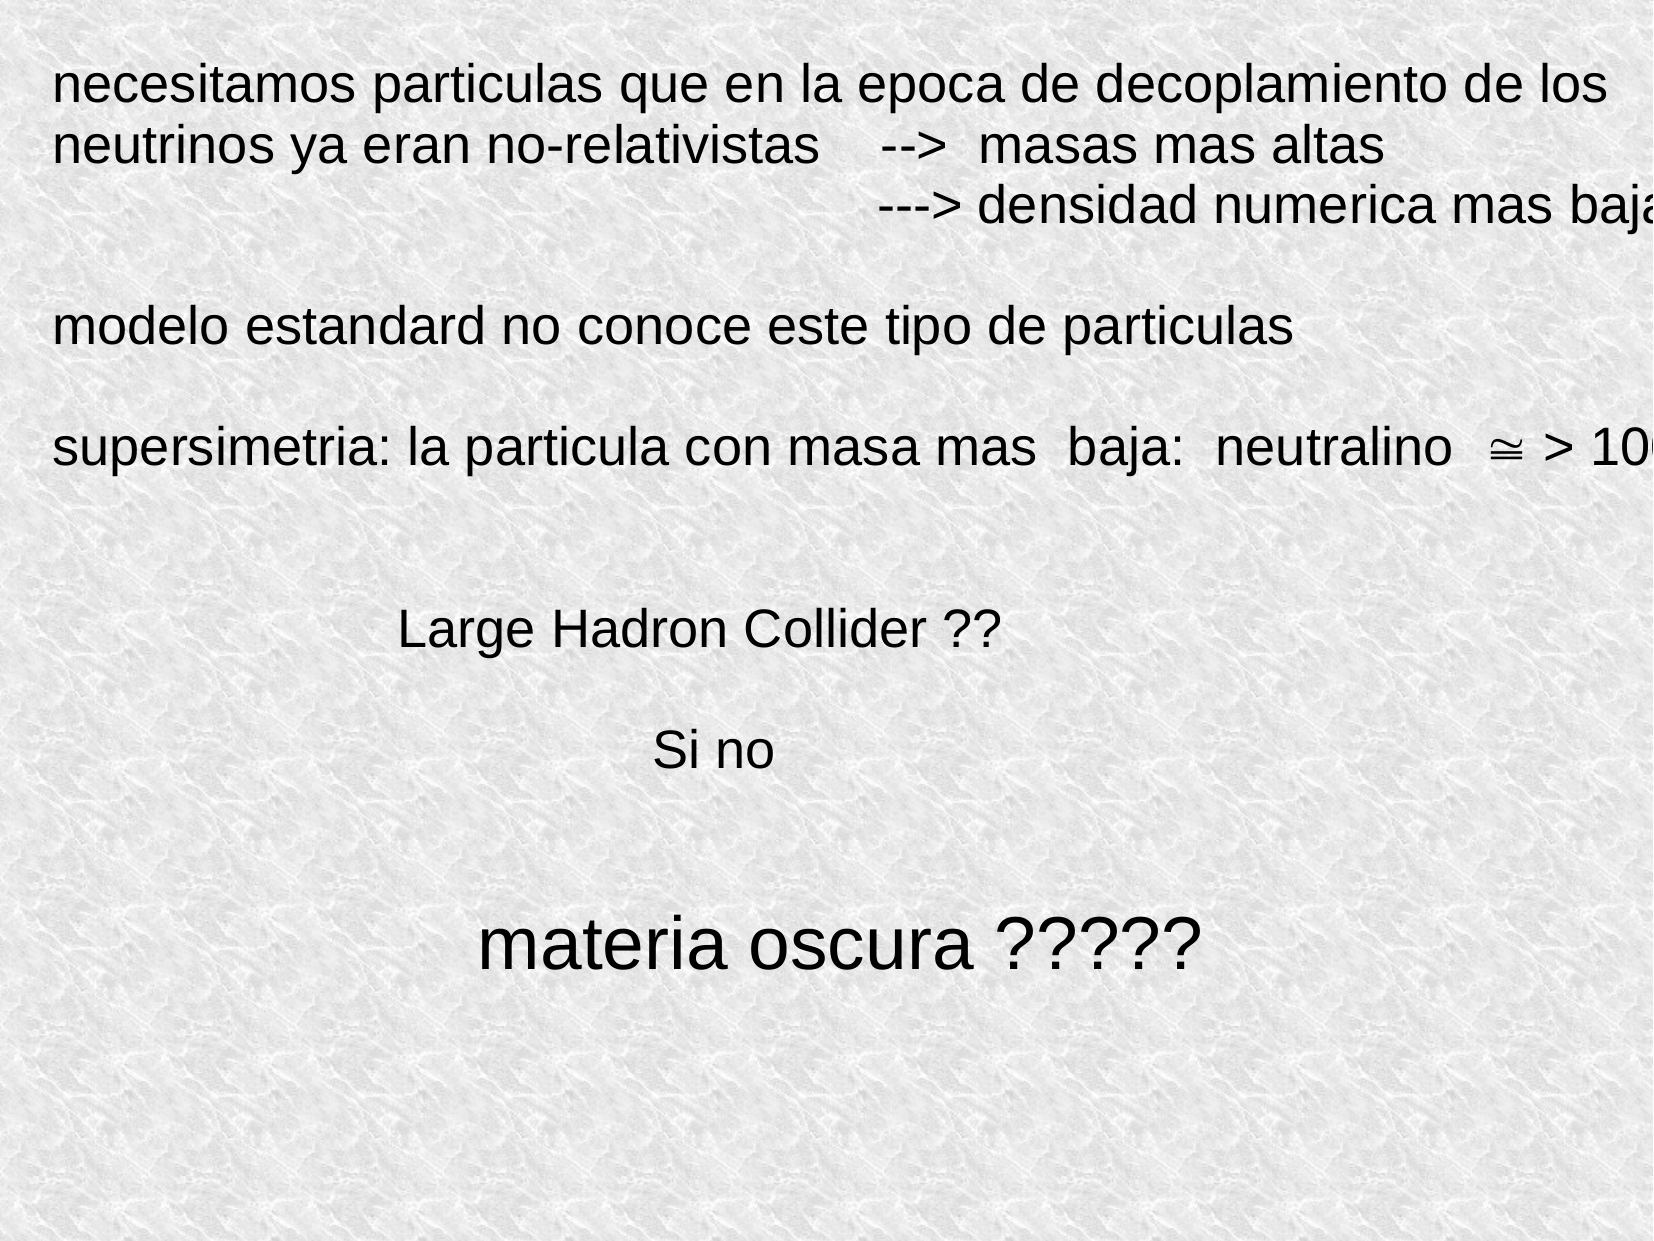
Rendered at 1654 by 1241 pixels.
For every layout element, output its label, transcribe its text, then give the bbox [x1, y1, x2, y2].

text_box necesitamos particulas que en la epoca de decoplamiento de los neutrinos ya eran no-relativistas --> masas mas altas ---> densidad numerica mas baja modelo estandard no conoce este tipo de particulas supersimetria: la particula con masa mas baja: neutralino  > 100 GeV Large Hadron Collider ?? Si no materia oscura ????? [37, 46, 1639, 1075]
picture [0, 0, 1654, 1241]
